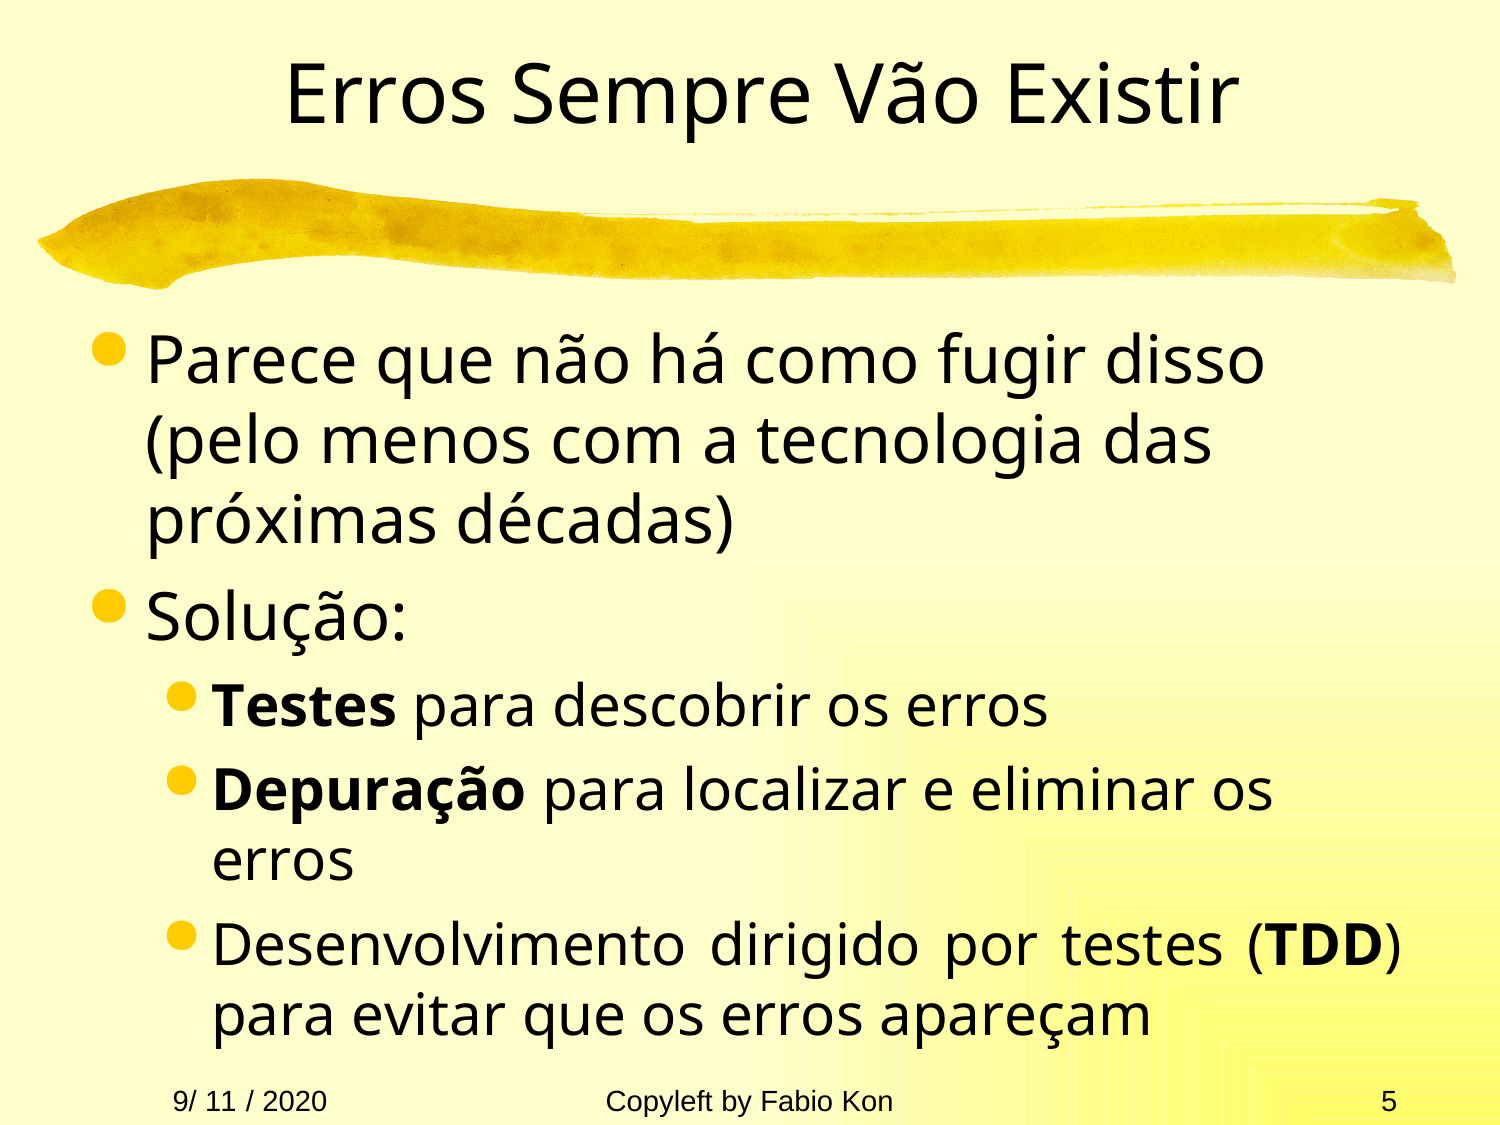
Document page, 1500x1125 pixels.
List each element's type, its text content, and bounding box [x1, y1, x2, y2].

picture [24, 174, 1463, 297]
list Parece que não há como fugir disso (pelo menos com a tecnologia das próximas décadas) Solução: Testes para descobrir os erros Depuração para localizar e eliminar os erros Desenvolvimento dirigido por testes (TDD) para evitar que os erros apareçam [74, 309, 1417, 1063]
title Erros Sempre Vão Existir [125, 12, 1401, 148]
